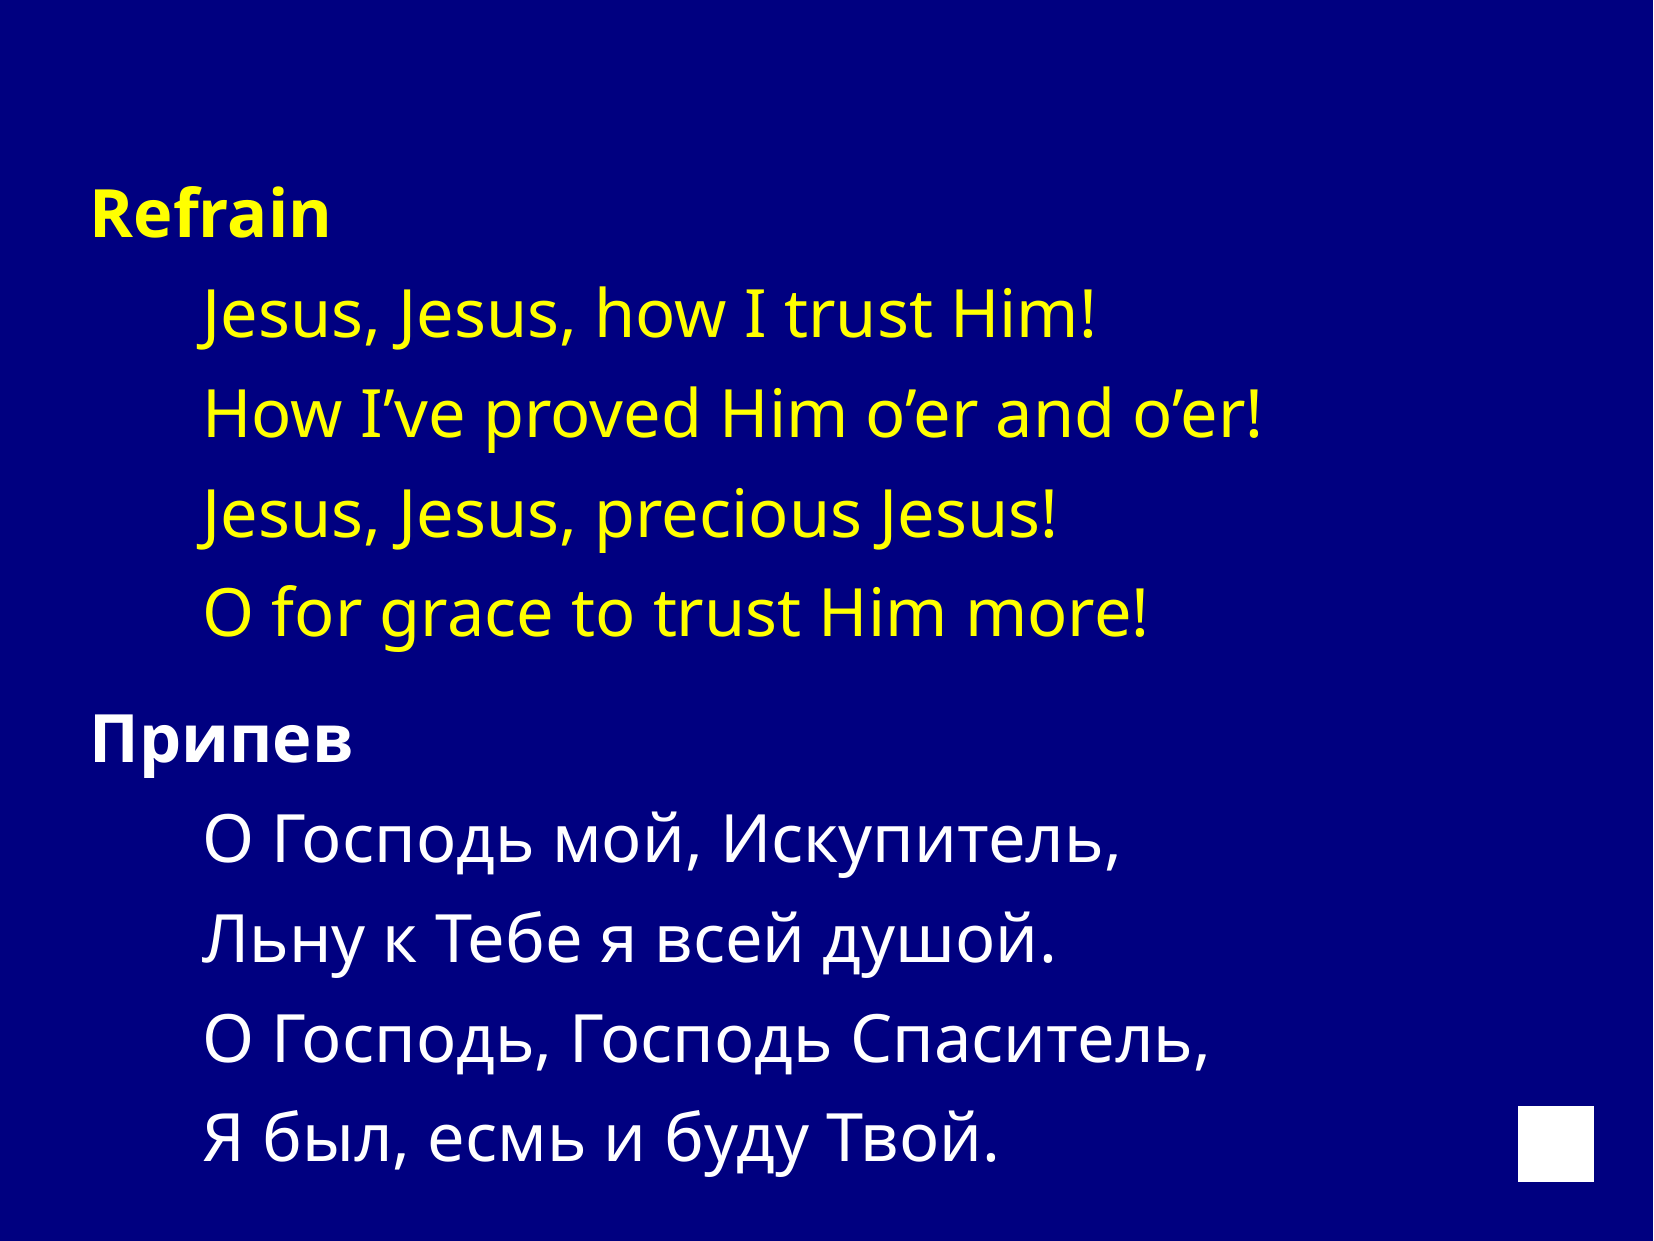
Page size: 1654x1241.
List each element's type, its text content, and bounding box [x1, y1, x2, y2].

text_box [1518, 1106, 1594, 1182]
text_box Refrain Jesus, Jesus, how I trust Him! How I’ve proved Him o’er and o’er! Jesus, Jesus, precious Jesus! O for grace to trust Him more! [75, 150, 1576, 638]
text_box Припев О Господь мой, Искупитель, Льну к Тебе я всей душой. О Господь, Господь Спаситель, Я был, есмь и буду Твой. [75, 675, 1576, 1163]
